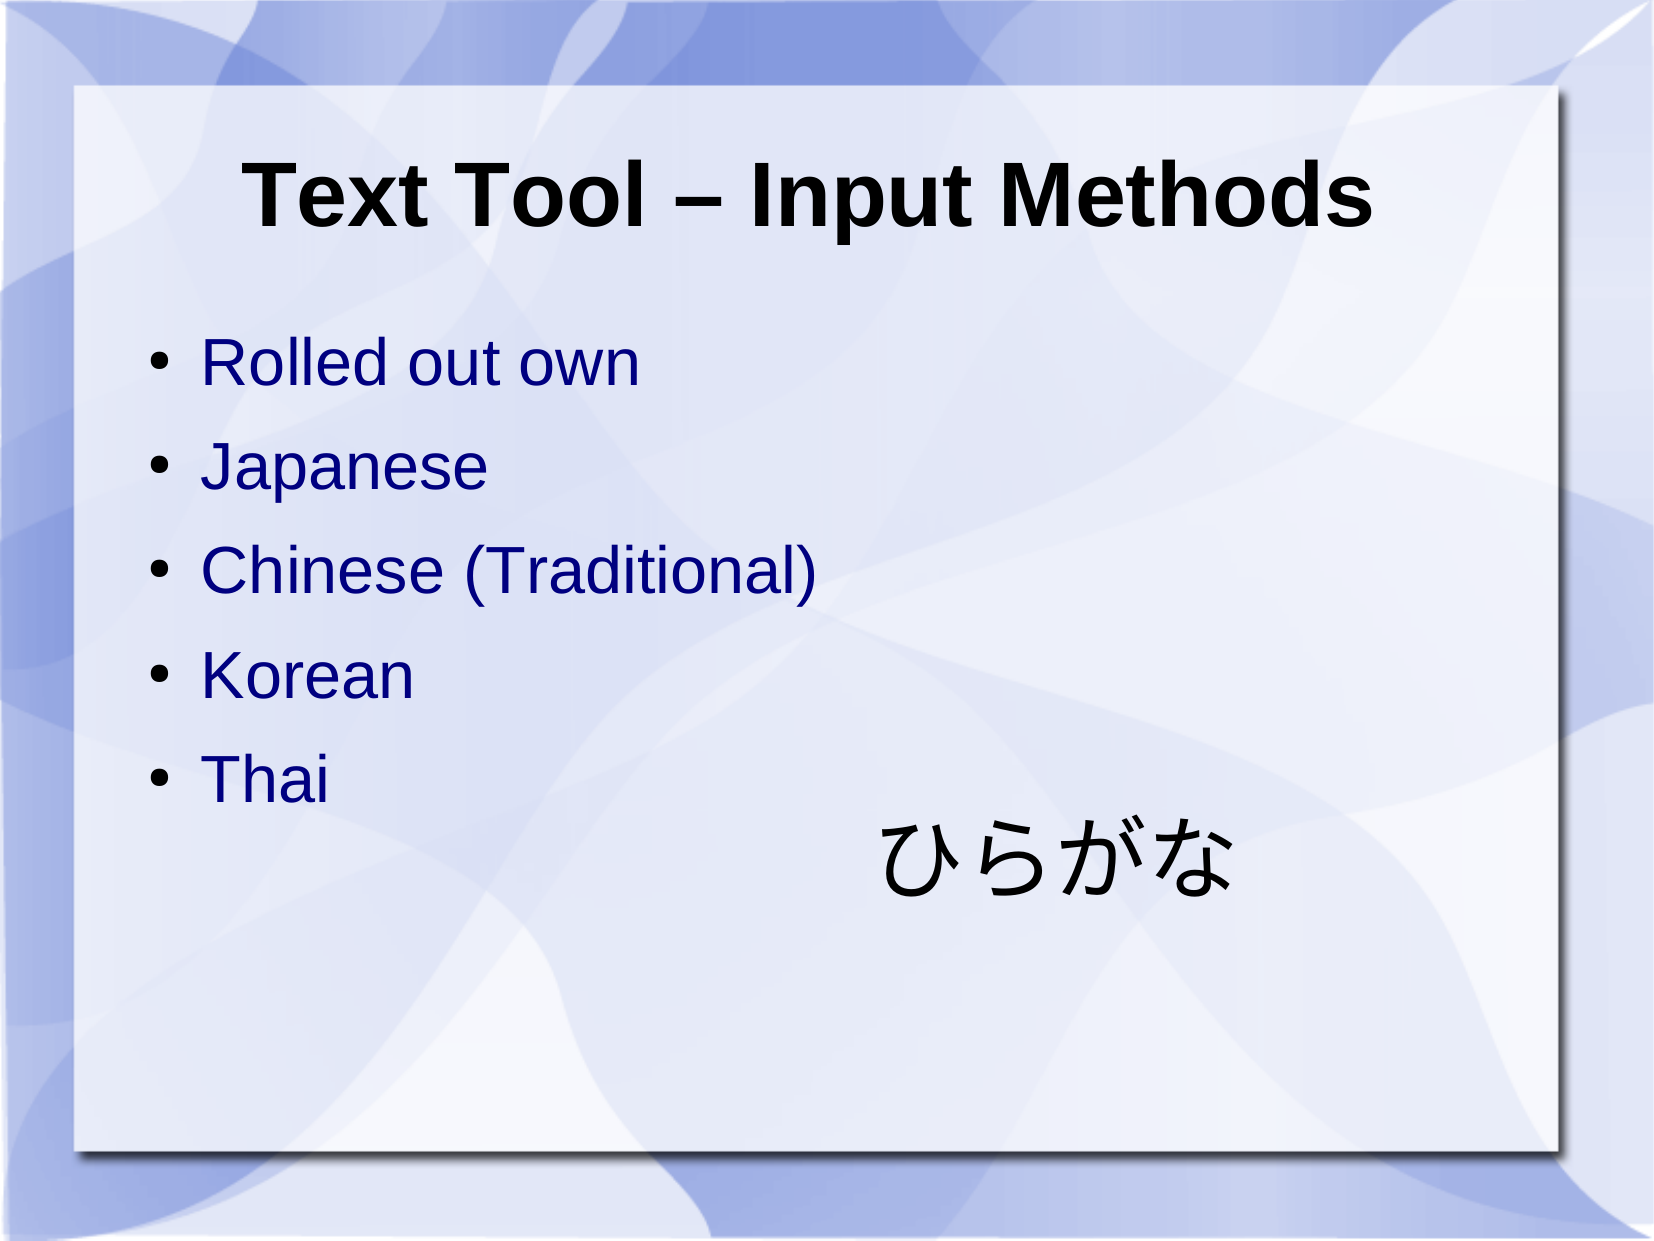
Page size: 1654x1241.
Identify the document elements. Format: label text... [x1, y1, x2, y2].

list Rolled out own Japanese Chinese (Traditional) Korean Thai [129, 324, 1489, 1129]
text_box ひらがな [825, 787, 1351, 910]
title Text Tool – Input Methods [82, 98, 1536, 291]
picture [0, 0, 1654, 1241]
